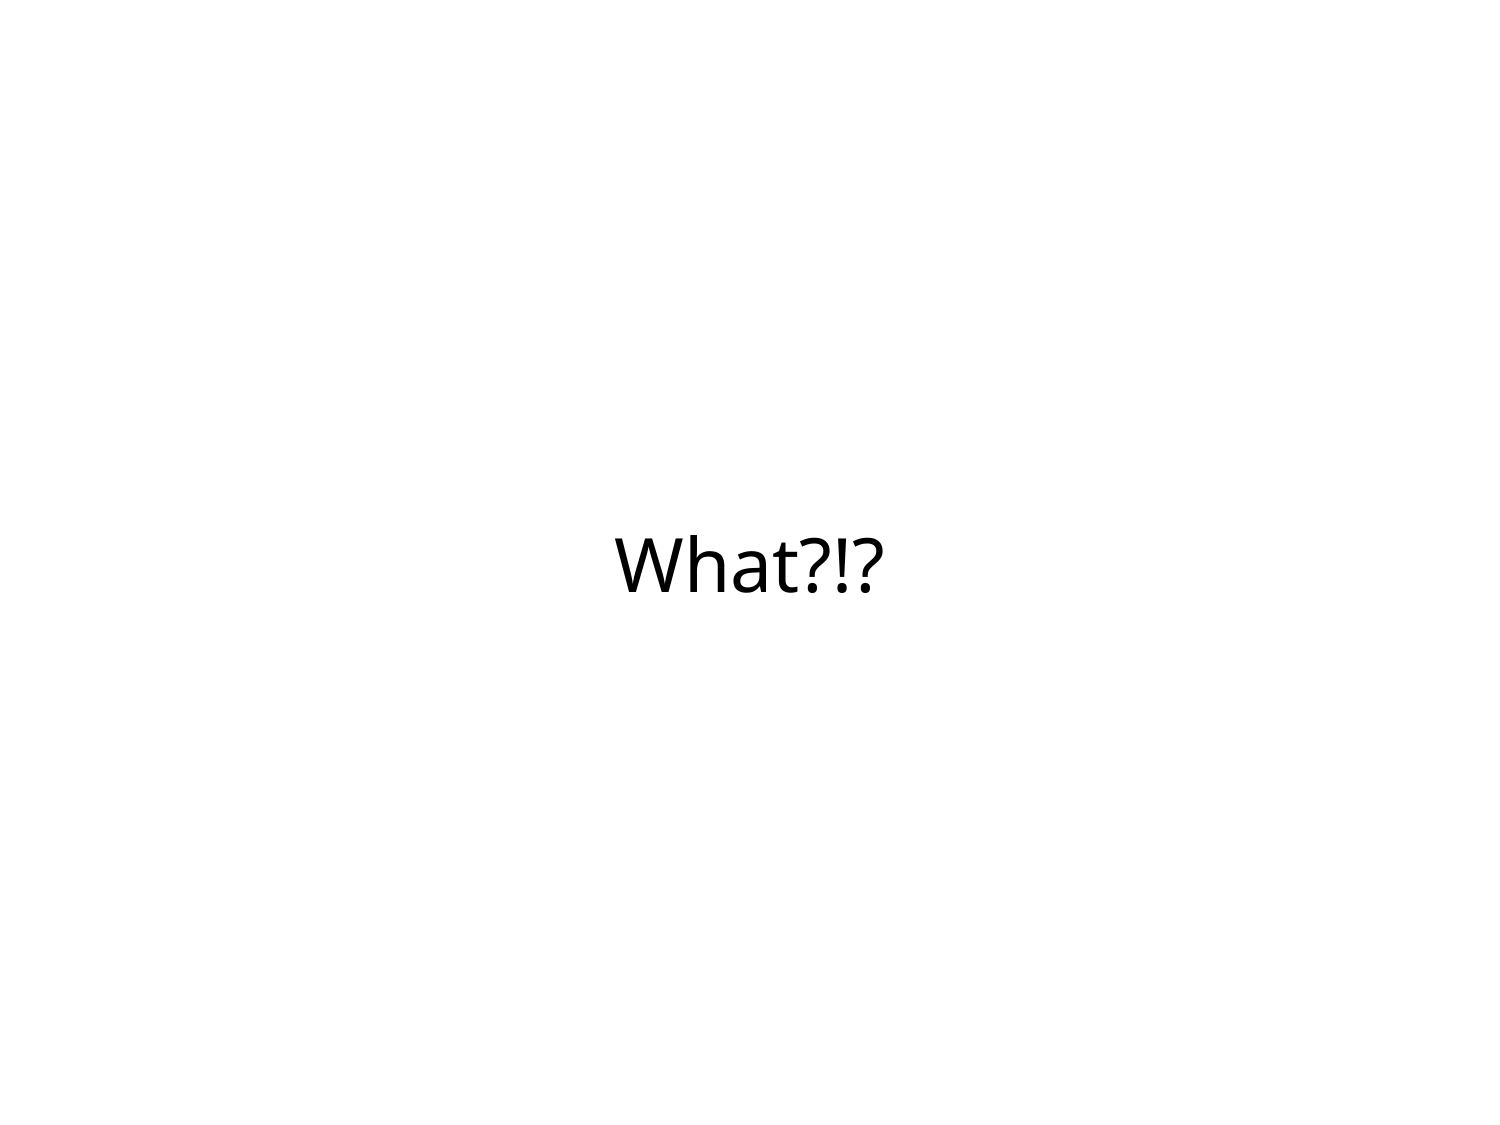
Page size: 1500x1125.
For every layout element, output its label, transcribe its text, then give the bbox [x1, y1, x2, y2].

title What?!? [51, 470, 1449, 655]
